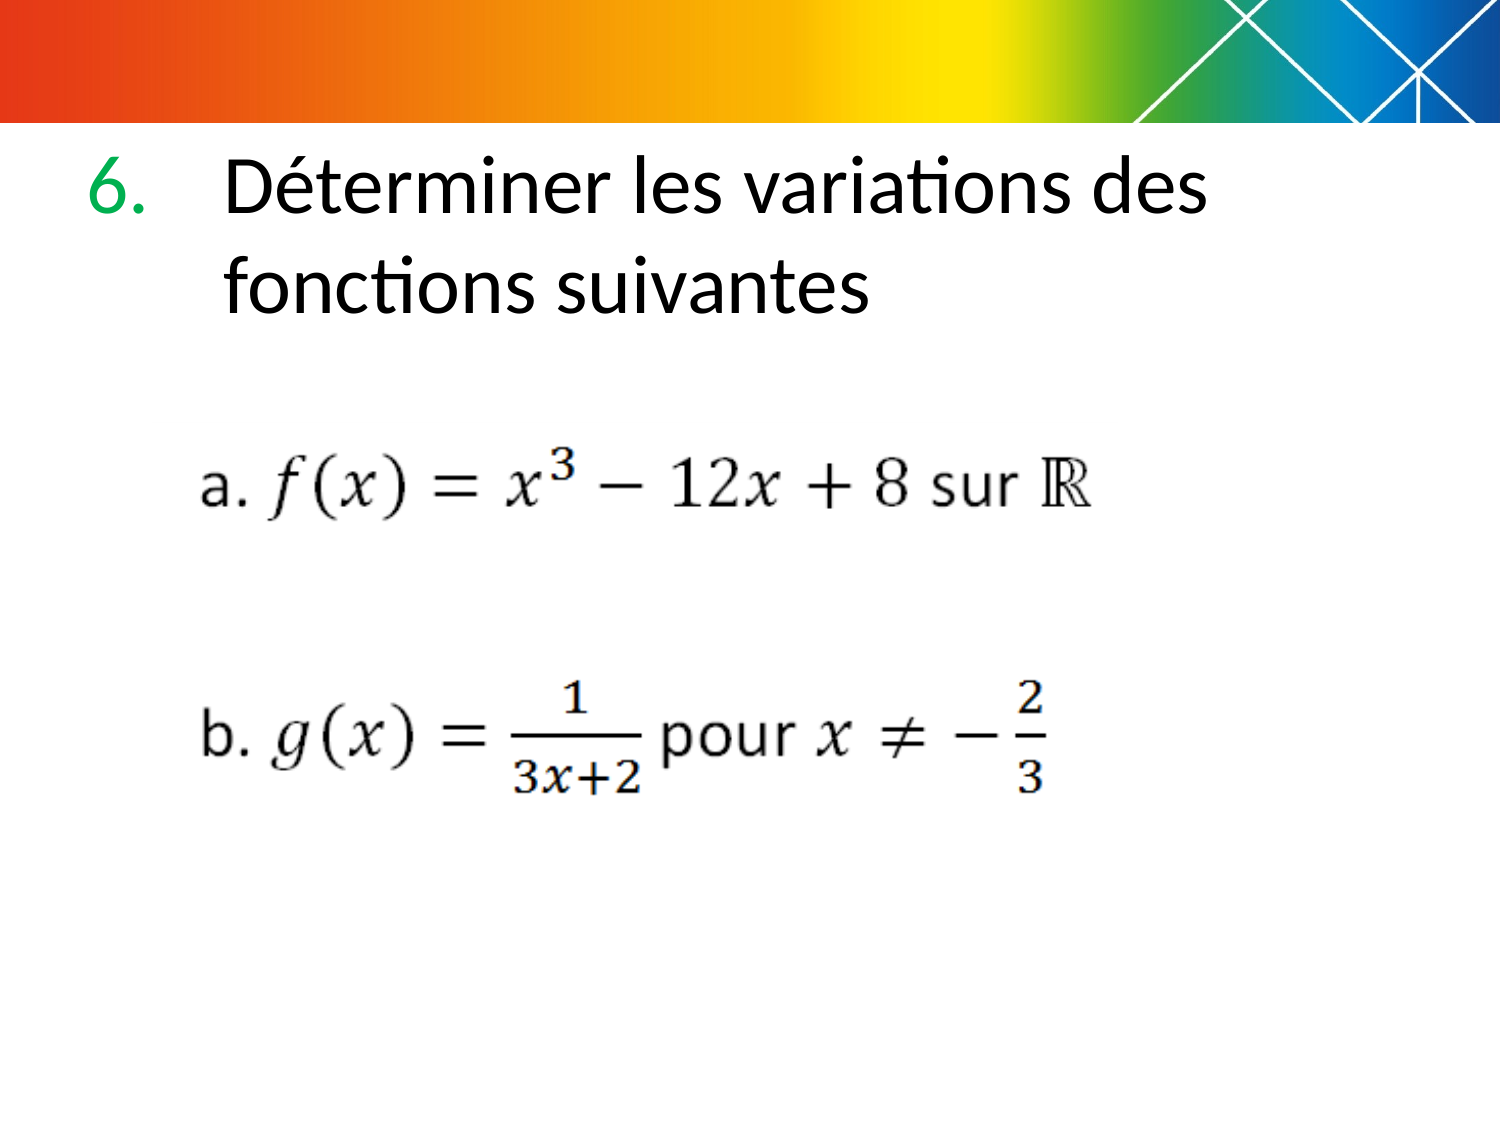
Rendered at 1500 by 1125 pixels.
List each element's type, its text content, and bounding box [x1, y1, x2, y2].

picture [152, 667, 1118, 824]
picture [152, 421, 1118, 551]
title Déterminer les variations des fonctions suivantes [71, 122, 1495, 338]
picture [1340, 0, 1500, 123]
picture [0, 0, 1358, 123]
